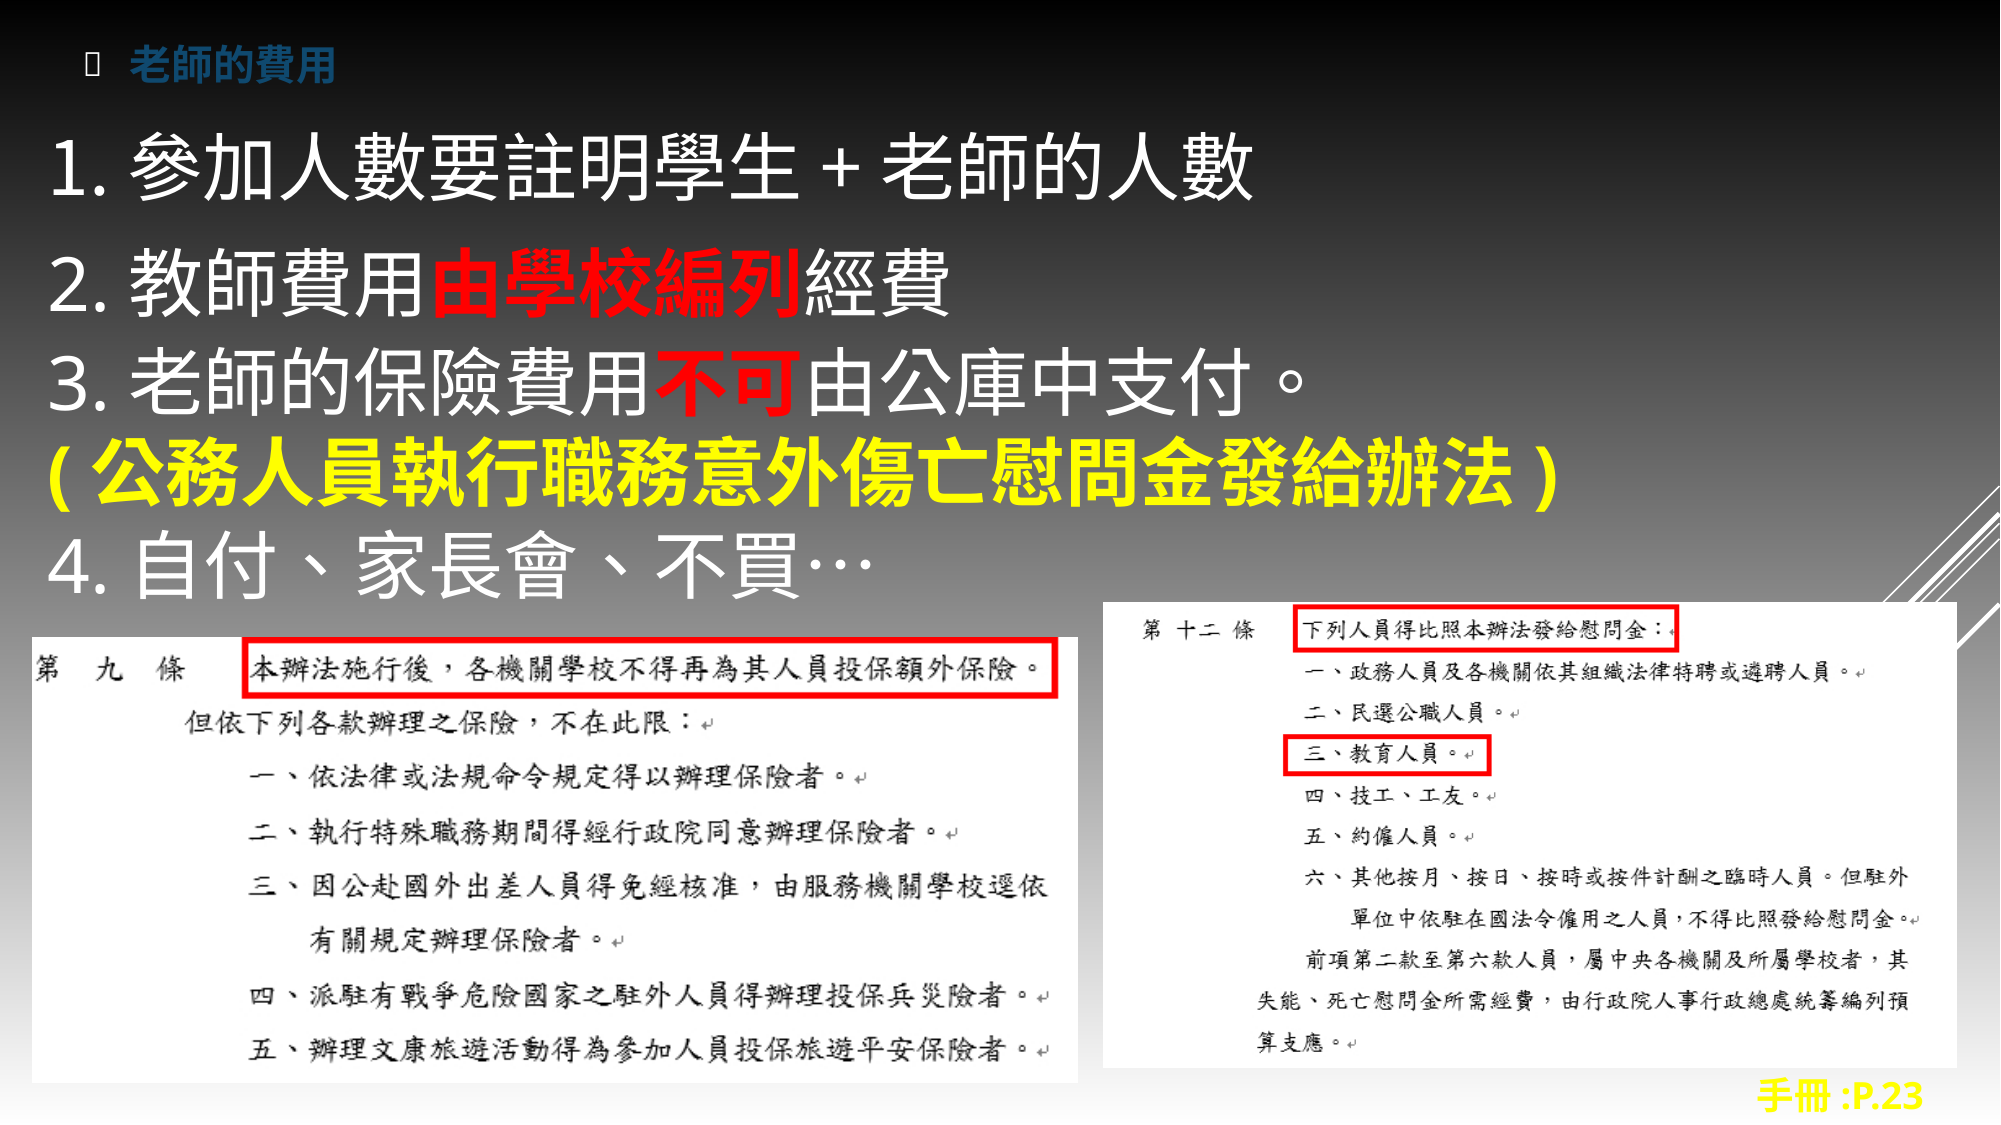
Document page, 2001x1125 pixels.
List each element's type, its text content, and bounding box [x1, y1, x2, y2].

text_box 4.自付、家長會、不買… [32, 511, 1033, 637]
title 1.參加人數要註明學生+老師的人數 [32, 113, 1433, 243]
text_box 手冊:P.23 [1741, 1064, 2000, 1125]
picture [32, 637, 1078, 1083]
picture [1103, 602, 1957, 1068]
text_box 2.教師費用由學校編列經費 [32, 228, 1066, 334]
list 老師的費用 [67, 31, 1468, 103]
text_box 3.老師的保險費用不可由公庫中支付。 (公務人員執行職務意外傷亡慰問金發給辦法) [32, 328, 1904, 523]
